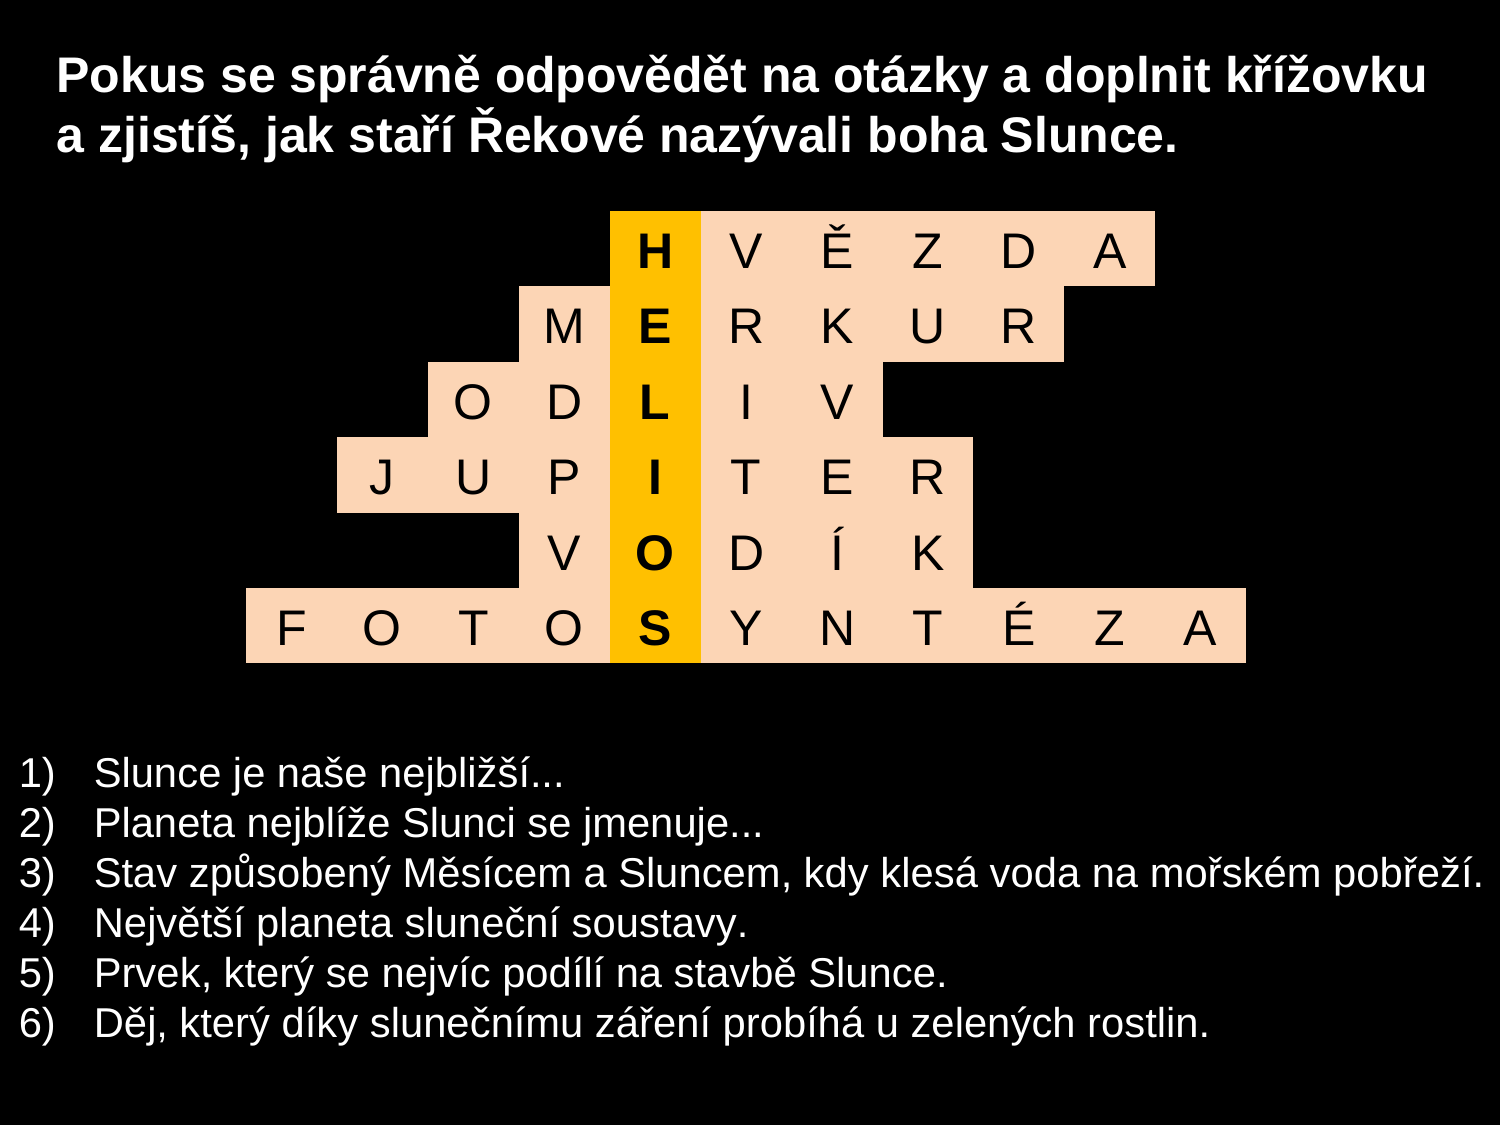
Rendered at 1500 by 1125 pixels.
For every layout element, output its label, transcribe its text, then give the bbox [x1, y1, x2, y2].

table_cell [246, 286, 337, 362]
table_cell [428, 286, 519, 362]
table_cell T [428, 588, 519, 663]
table_cell [883, 362, 973, 437]
table_cell R [973, 286, 1064, 362]
table_cell M [519, 286, 610, 362]
table_cell O [519, 588, 610, 663]
table_header Z [883, 211, 973, 286]
table_cell [1155, 286, 1246, 362]
table_cell É [973, 588, 1064, 663]
table_cell K [883, 513, 973, 588]
table_cell I [701, 362, 792, 437]
table_cell [1155, 362, 1246, 437]
table_cell E [610, 286, 701, 362]
table_cell E [792, 437, 883, 513]
table_cell Í [792, 513, 883, 588]
table_cell Z [1064, 588, 1155, 663]
table_cell V [519, 513, 610, 588]
table_header A [1064, 211, 1155, 286]
table_cell [246, 513, 337, 588]
table_header [246, 211, 337, 286]
table_cell A [1155, 588, 1246, 663]
table_cell N [792, 588, 883, 663]
table_cell [337, 362, 428, 437]
table_cell [1155, 437, 1246, 513]
table_cell R [701, 286, 792, 362]
table_cell [973, 362, 1064, 437]
table_cell Y [701, 588, 792, 663]
table_cell [973, 513, 1064, 588]
table_cell O [337, 588, 428, 663]
table_cell [337, 513, 428, 588]
table_cell R [883, 437, 973, 513]
table_header D [973, 211, 1064, 286]
table_cell S [610, 588, 701, 663]
table_cell U [428, 437, 519, 513]
table_cell F [246, 588, 337, 663]
table_cell K [792, 286, 883, 362]
table_cell D [519, 362, 610, 437]
table_cell J [337, 437, 428, 513]
table_cell V [792, 362, 883, 437]
table_cell O [610, 513, 701, 588]
table_header [337, 211, 428, 286]
table_header [519, 211, 610, 286]
table_cell [1064, 286, 1155, 362]
table_cell T [701, 437, 792, 513]
table_cell [1064, 437, 1155, 513]
table_header V [701, 211, 792, 286]
table_cell [337, 286, 428, 362]
table_cell D [701, 513, 792, 588]
text_box Pokus se správně odpovědět na otázky a doplnit křížovku a zjistíš, jak staří Řekové nazývali boha Slunce. [41, 35, 1444, 171]
table_cell I [610, 437, 701, 513]
text_box Slunce je naše nejbližší... Planeta nejblíže Slunci se jmenuje... Stav způsobený Měsícem a Sluncem, kdy klesá voda na mořském pobřeží. Největší planeta sluneční soustavy. Prvek, který se nejvíc podílí na stavbě Slunce. Děj, který díky slunečnímu záření probíhá u zelených rostlin. [4, 738, 1500, 1054]
table_cell [246, 437, 337, 513]
table_cell L [610, 362, 701, 437]
table_cell [973, 437, 1064, 513]
table_cell [1155, 513, 1246, 588]
table_header H [610, 211, 701, 286]
table_cell T [883, 588, 973, 663]
table_header [428, 211, 519, 286]
table_cell U [883, 286, 973, 362]
table_cell [428, 513, 519, 588]
table_cell [246, 362, 337, 437]
table_header [1155, 211, 1246, 286]
table_cell [1064, 362, 1155, 437]
table_cell [1064, 513, 1155, 588]
table_cell O [428, 362, 519, 437]
table_header Ě [792, 211, 883, 286]
table_cell P [519, 437, 610, 513]
